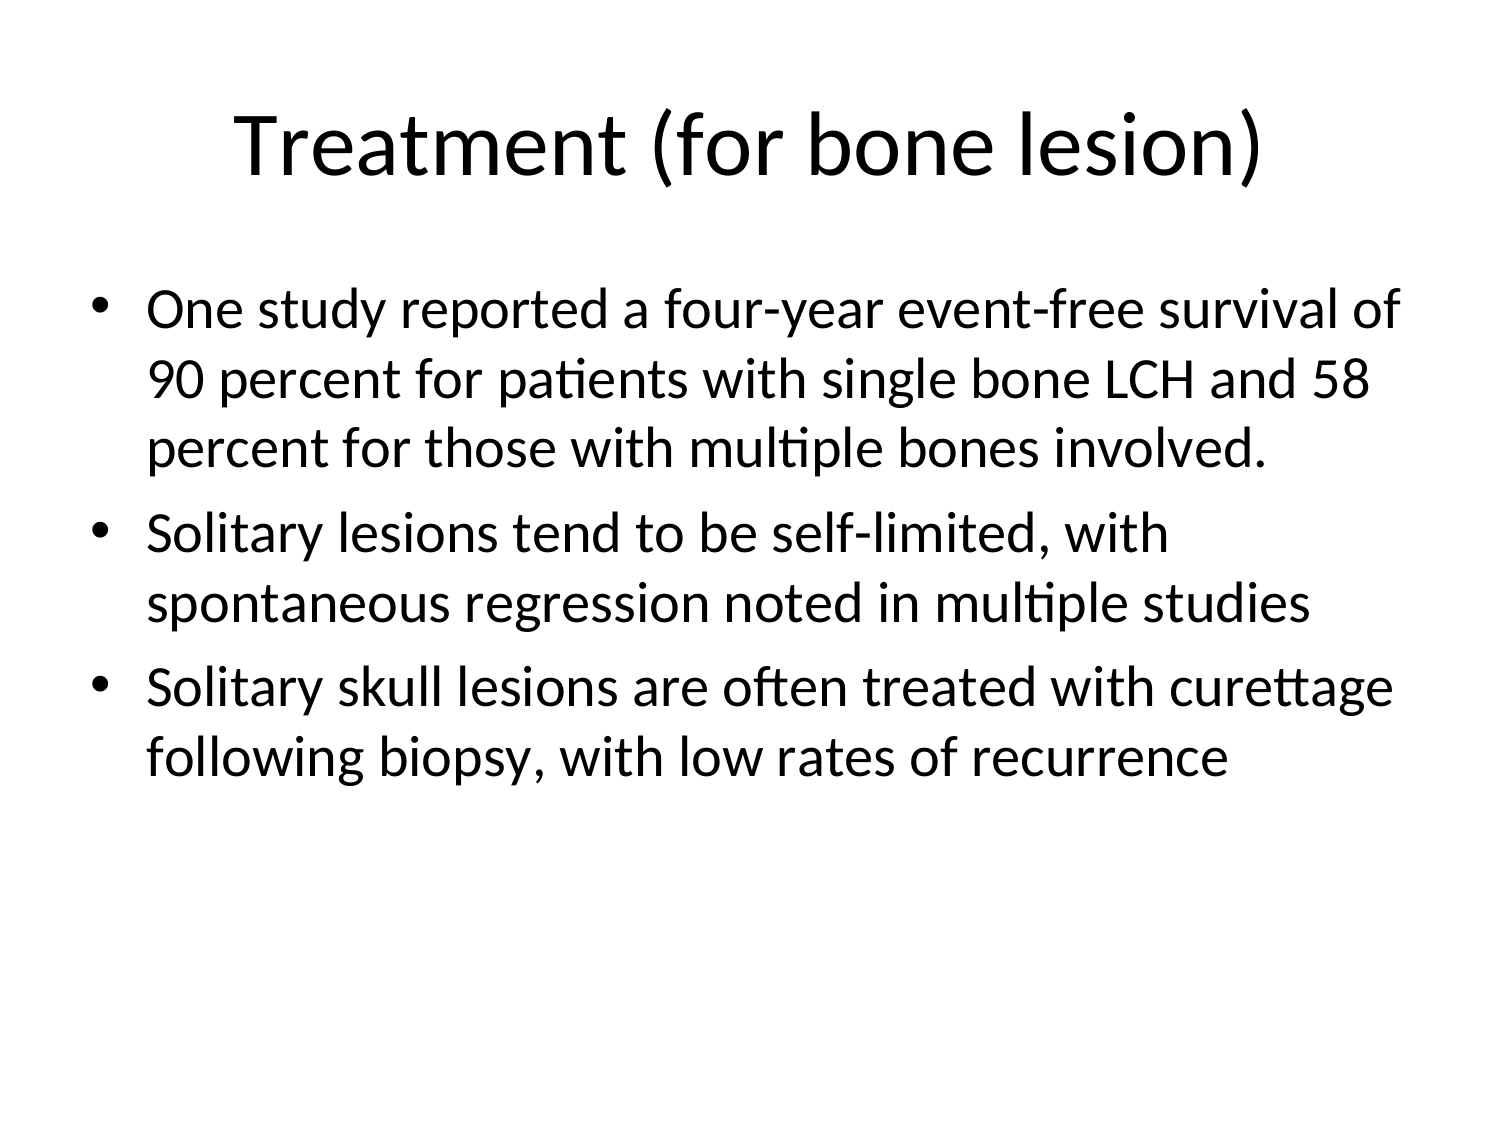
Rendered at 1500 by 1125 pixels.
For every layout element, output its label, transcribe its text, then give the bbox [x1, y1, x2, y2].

title Treatment (for bone lesion) [75, 45, 1426, 233]
list One study reported a four-year event-free survival of 90 percent for patients with single bone LCH and 58 percent for those with multiple bones involved. Solitary lesions tend to be self-limited, with spontaneous regression noted in multiple studies Solitary skull lesions are often treated with curettage following biopsy, with low rates of recurrence [75, 262, 1426, 1005]
